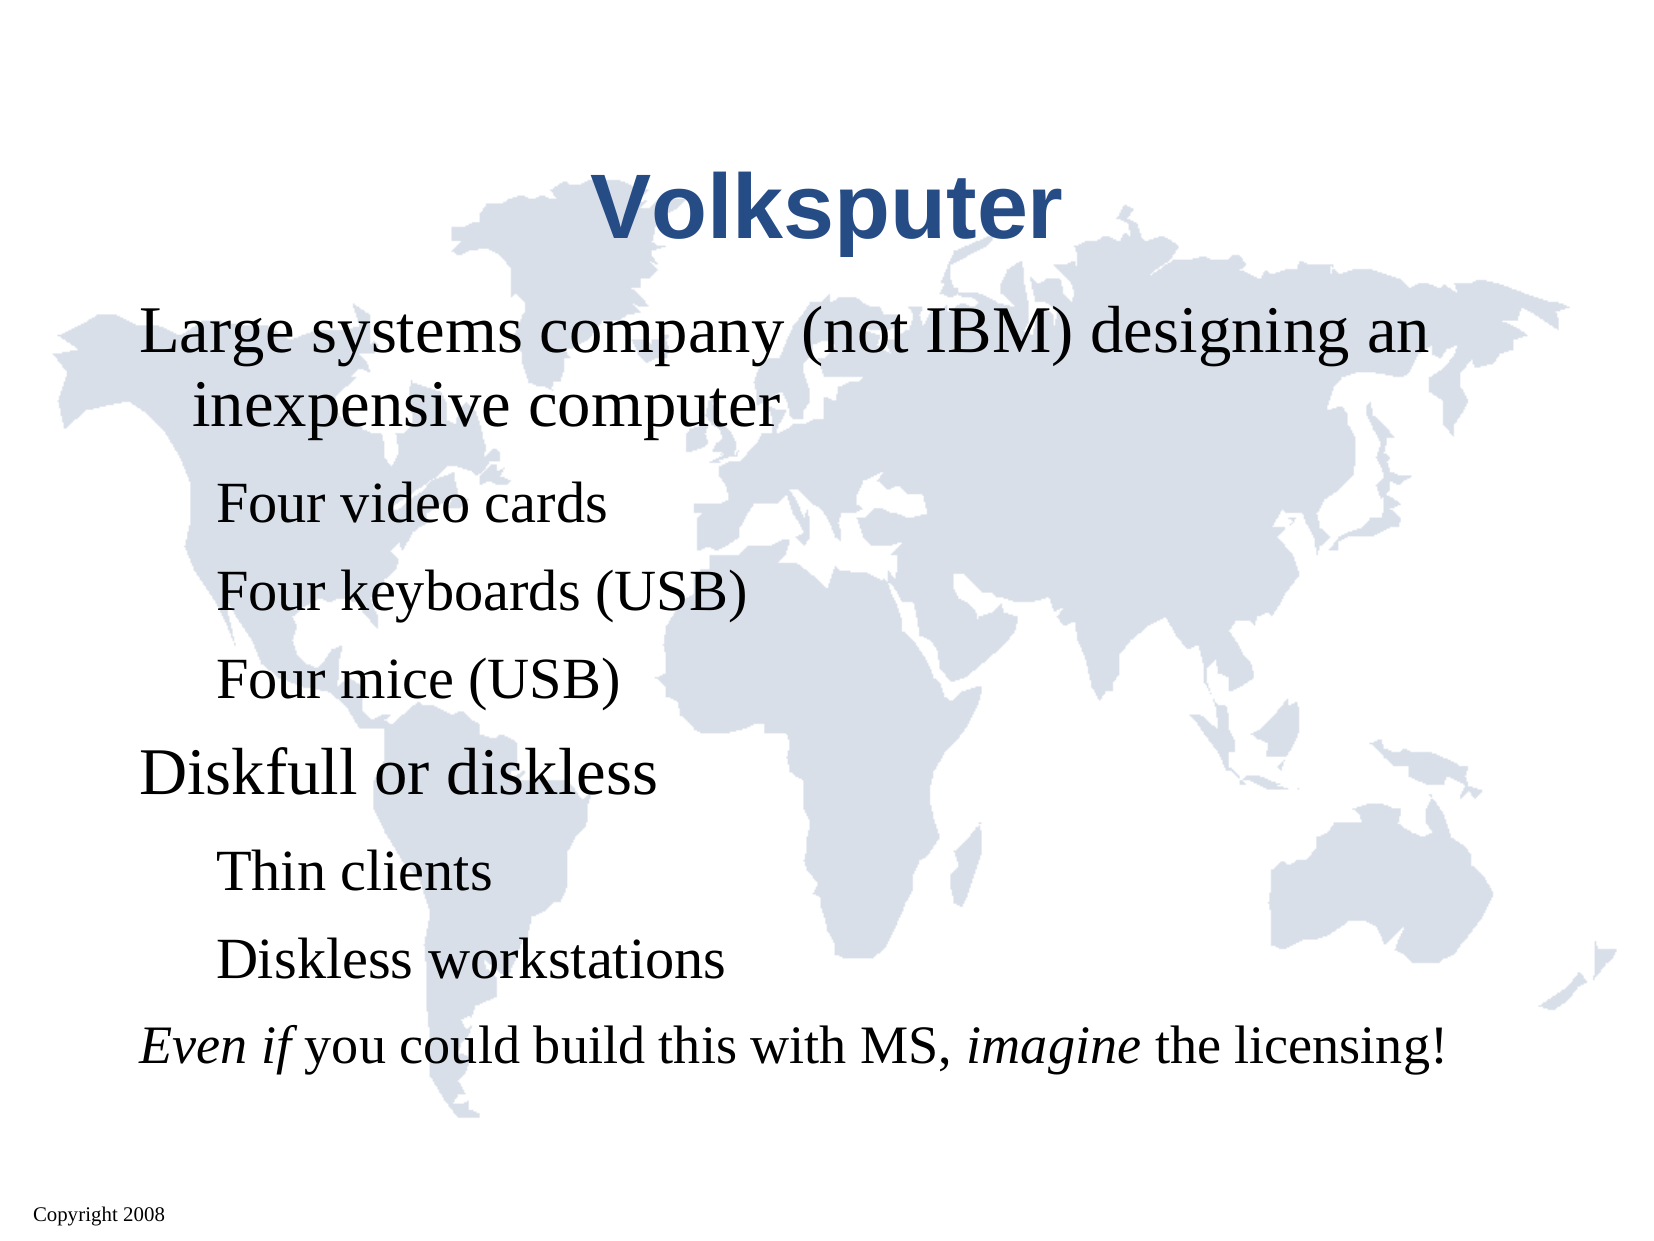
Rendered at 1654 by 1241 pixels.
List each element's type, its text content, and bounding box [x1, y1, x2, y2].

title Volksputer [121, 102, 1534, 292]
picture [28, 99, 1645, 1154]
list Large systems company (not IBM) designing an inexpensive computer Four video cards Four keyboards (USB) Four mice (USB) Diskfull or diskless Thin clients Diskless workstations Even if you could build this with MS, imagine the licensing! [121, 292, 1534, 1221]
